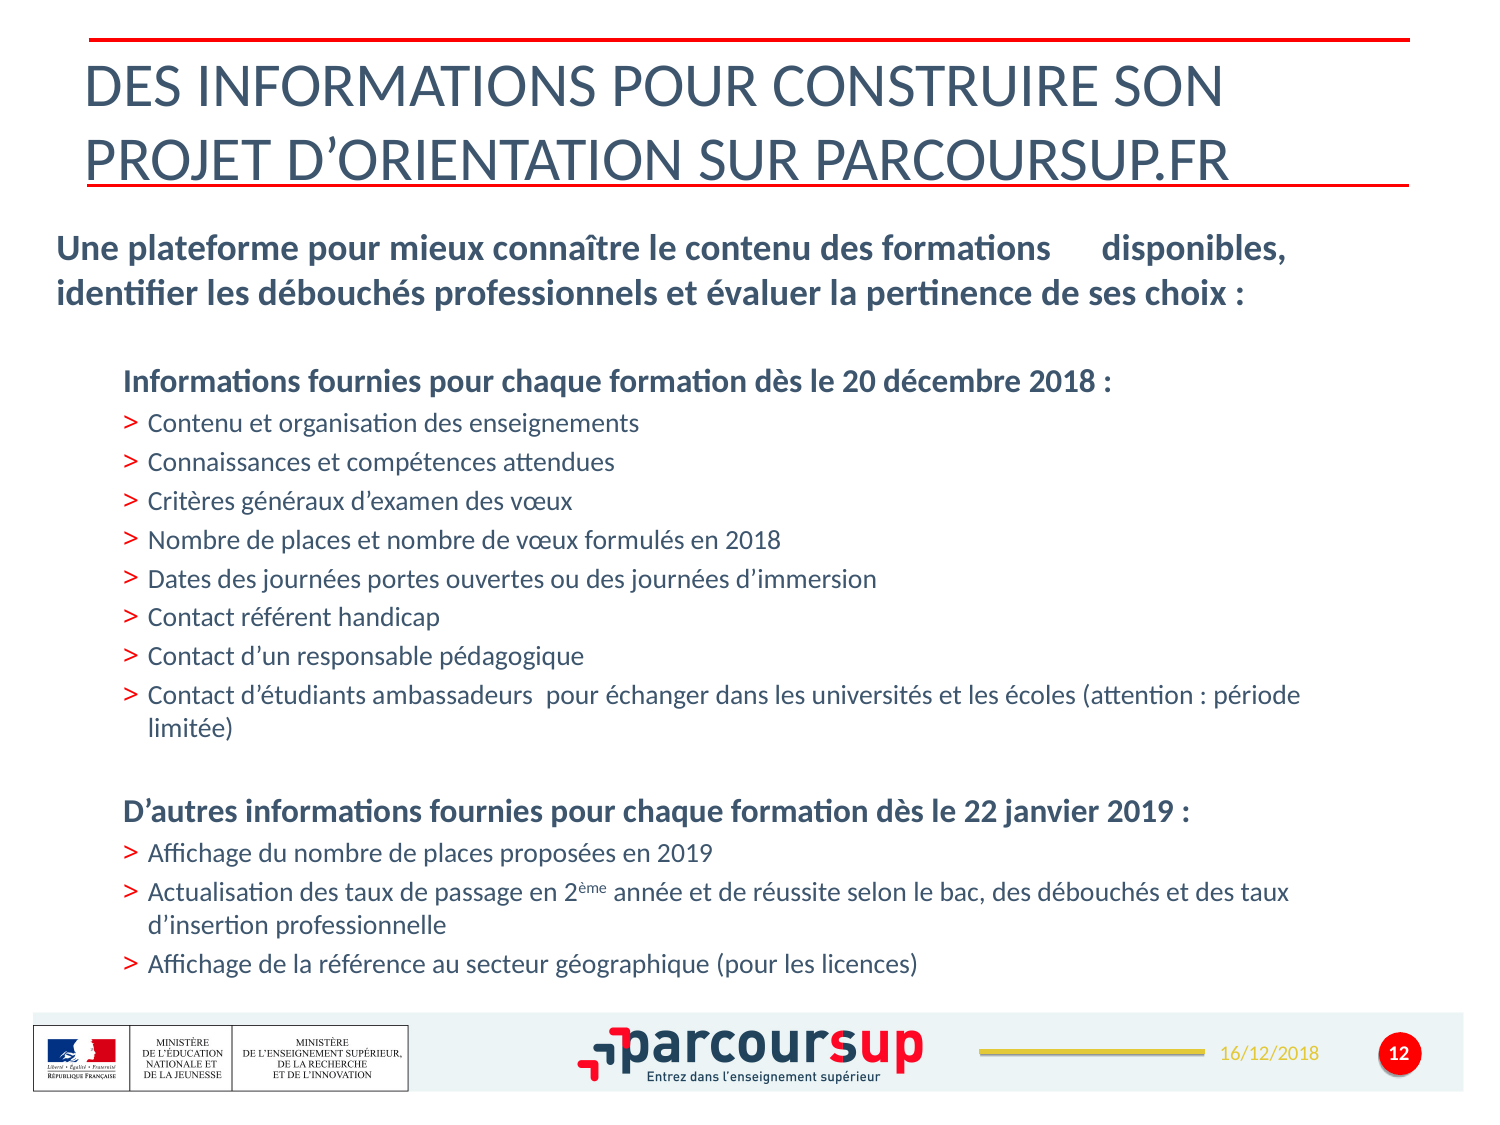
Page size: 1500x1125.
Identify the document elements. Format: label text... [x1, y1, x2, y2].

title Des informations pour CONSTRUIRE son projet d’orientation sur Parcoursup.fr [69, 12, 1409, 224]
list Une plateforme pour mieux connaître le contenu des formations disponibles, identifier les débouchés professionnels et évaluer la pertinence de ses choix : Informations fournies pour chaque formation dès le 20 décembre 2018 : Contenu et organisation des enseignements Connaissances et compétences attendues Critères généraux d’examen des vœux Nombre de places et nombre de vœux formulés en 2018 Dates des journées portes ouvertes ou des journées d’immersion Contact référent handicap Contact d’un responsable pédagogique Contact d’étudiants ambassadeurs pour échanger dans les universités et les écoles (attention : période limitée) D’autres informations fournies pour chaque formation dès le 22 janvier 2019 : Affichage du nombre de places proposées en 2019 Actualisation des taux de passage en 2ème année et de réussite selon le bac, des débouchés et des taux d’insertion professionnelle Affichage de la référence au secteur géographique (pour les licences) [41, 216, 1380, 992]
picture [0, 0, 1499, 1124]
slide_number <numéro> [1368, 1031, 1430, 1074]
